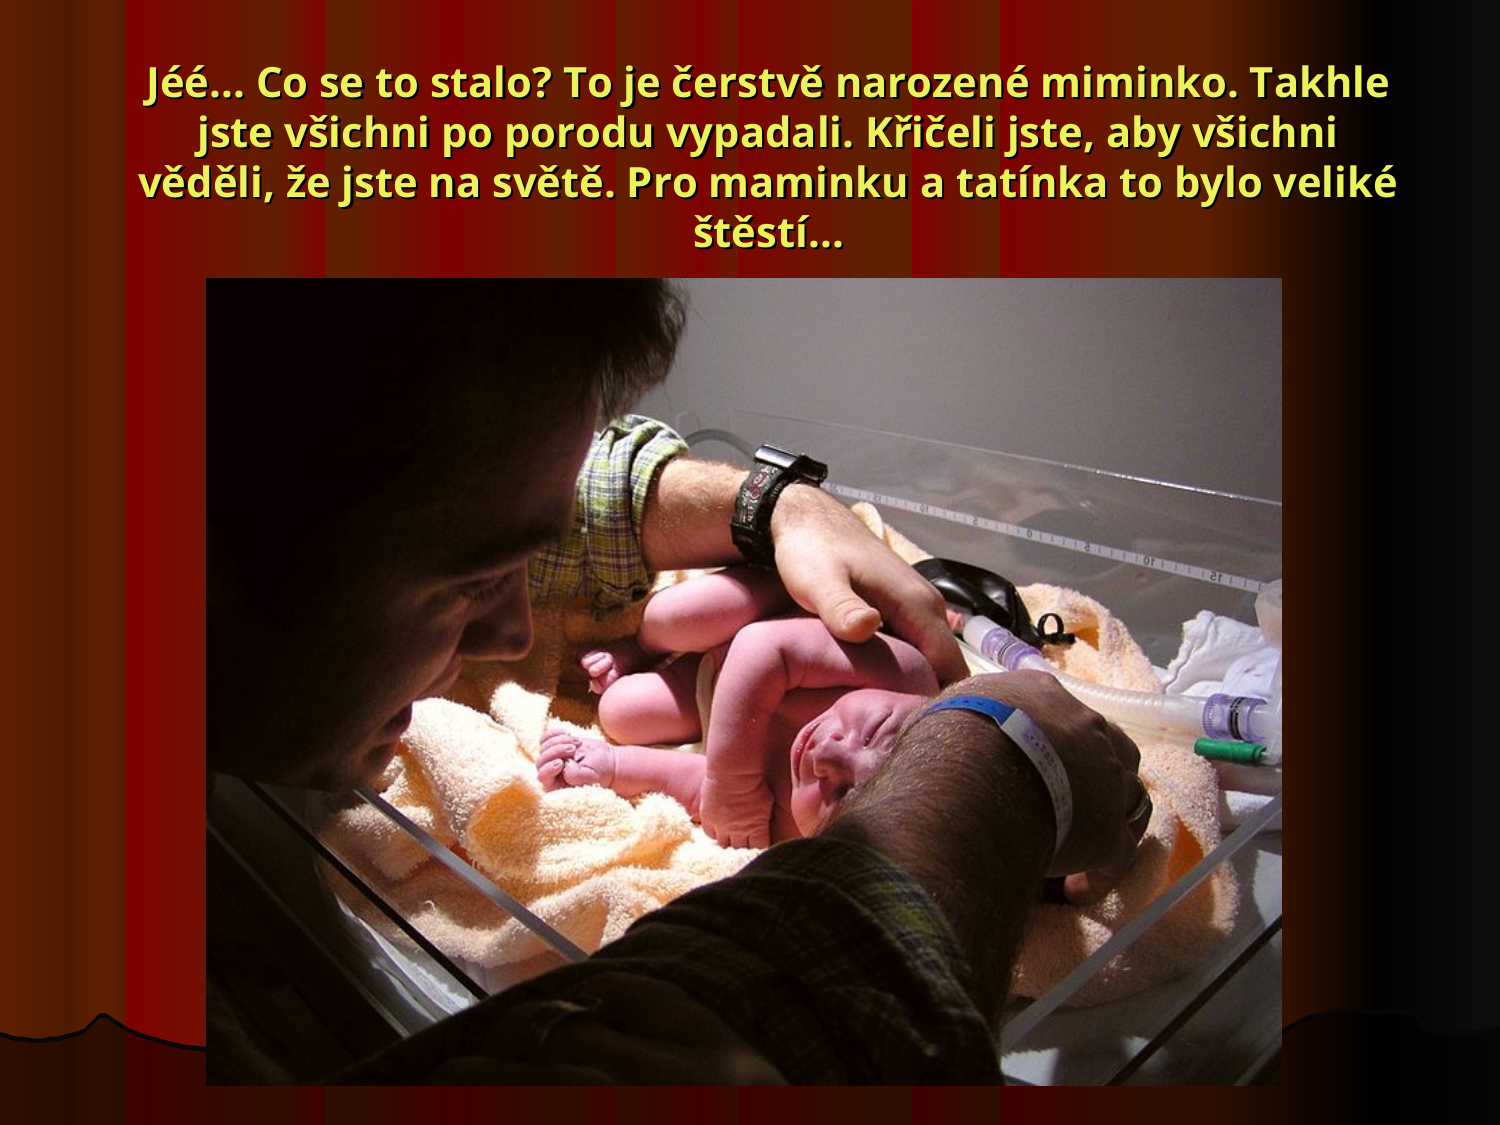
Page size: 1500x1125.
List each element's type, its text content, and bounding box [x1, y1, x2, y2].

title Jéé... Co se to stalo? To je čerstvě narozené miminko. Takhle jste všichni po porodu vypadali. Křičeli jste, aby všichni věděli, že jste na světě. Pro maminku a tatínka to bylo veliké štěstí... [112, 47, 1425, 264]
picture [206, 278, 1282, 1086]
